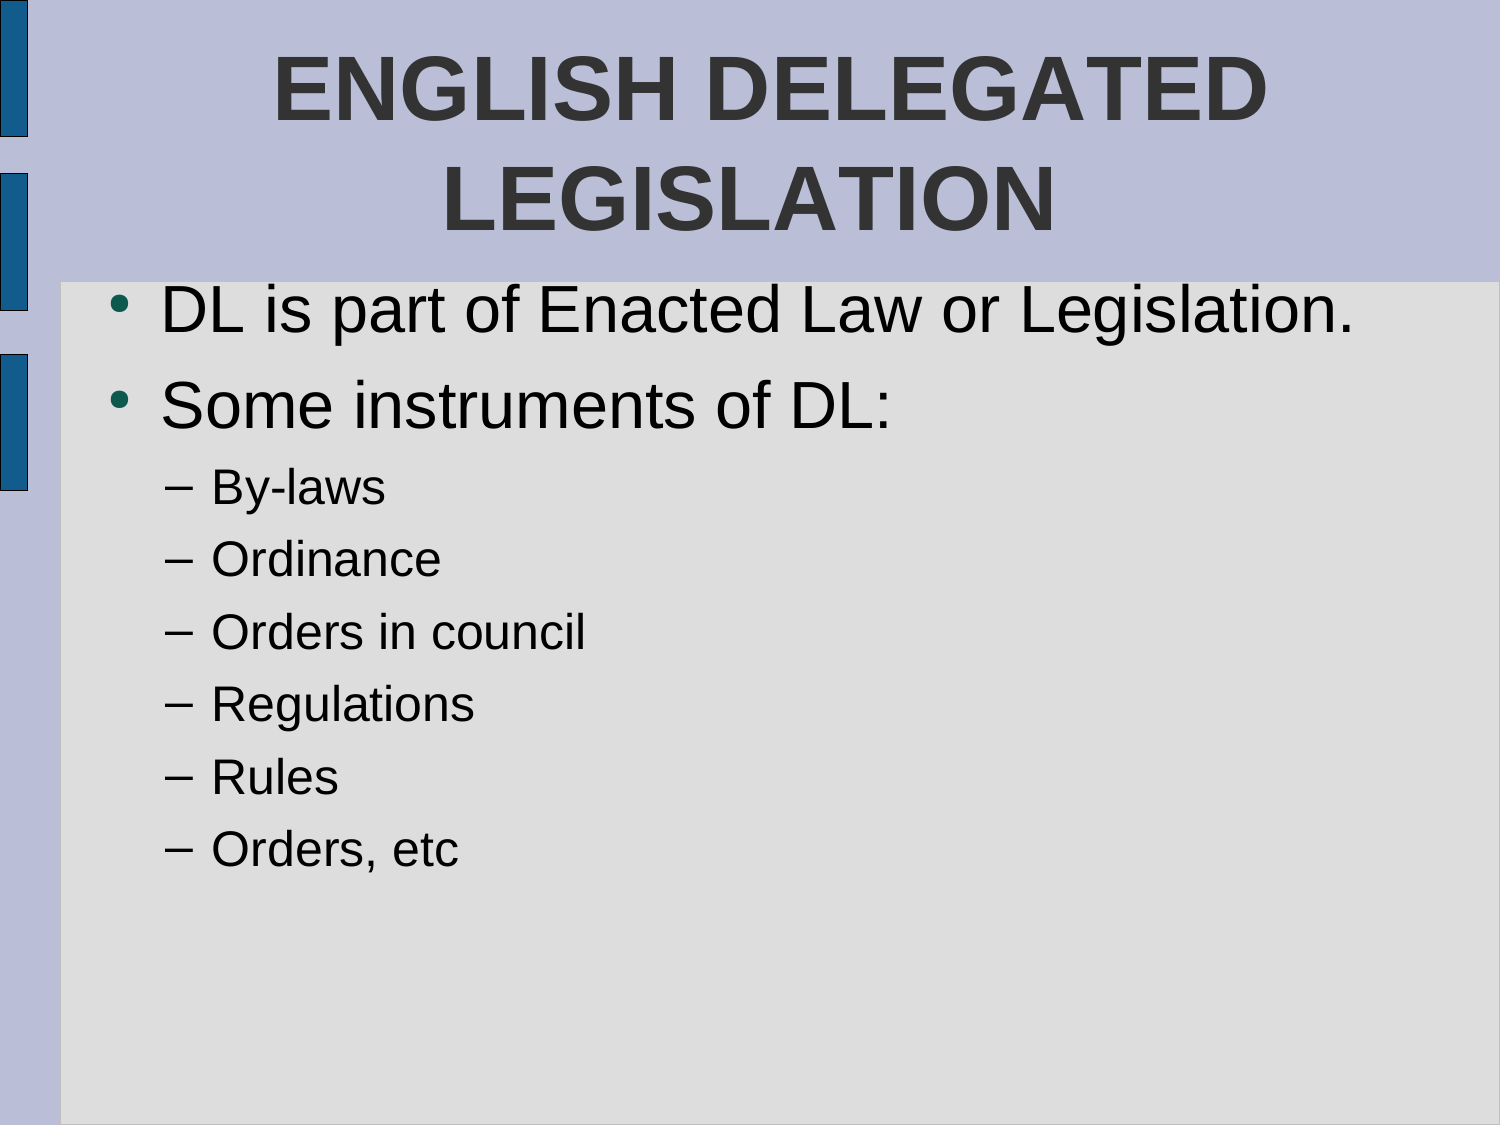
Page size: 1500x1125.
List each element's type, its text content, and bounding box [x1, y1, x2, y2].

title ENGLISH DELEGATED LEGISLATION [75, 21, 1426, 257]
list DL is part of Enacted Law or Legislation. Some instruments of DL: By-laws Ordinance Orders in council Regulations Rules Orders, etc [75, 257, 1426, 1020]
